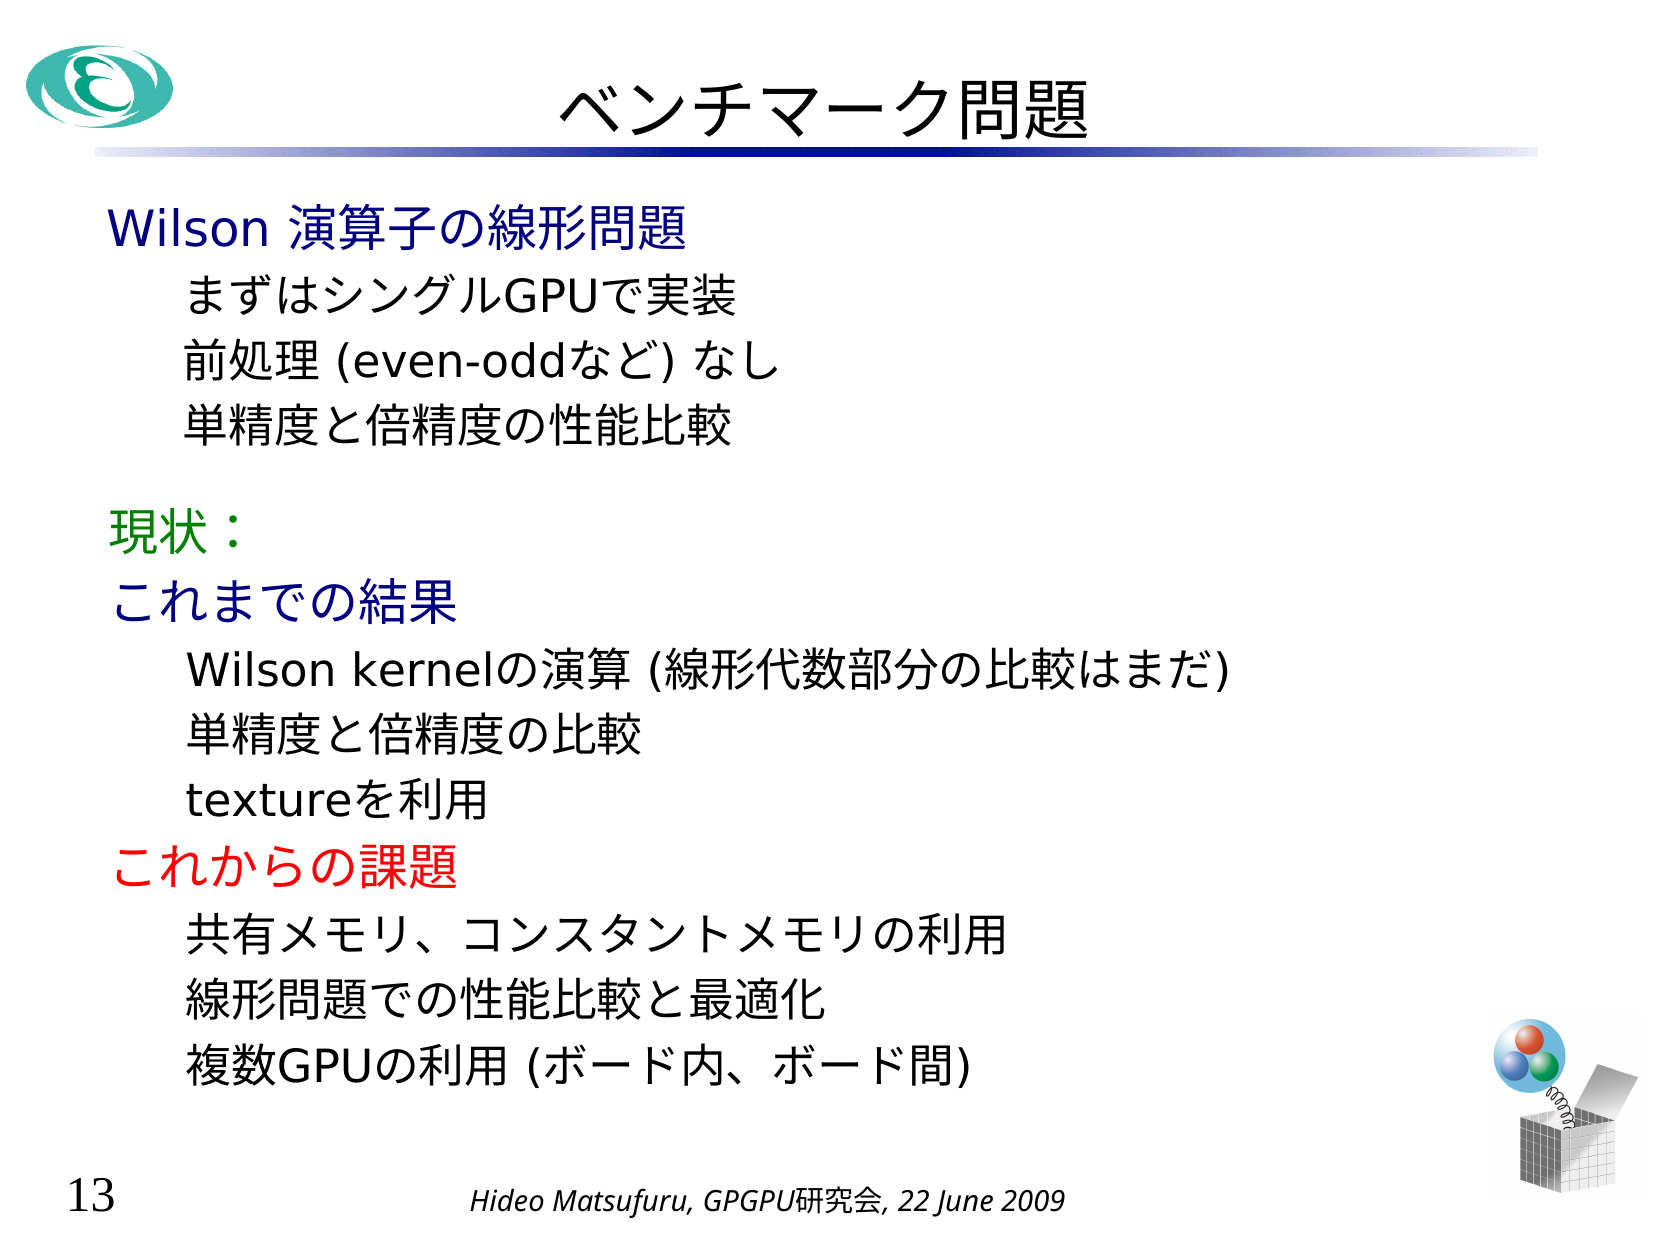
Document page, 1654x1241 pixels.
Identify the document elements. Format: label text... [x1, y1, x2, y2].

title ベンチマーク問題 [198, 58, 1447, 165]
picture [20, 37, 179, 136]
picture [1447, 147, 1538, 157]
list Wilson 演算子の線形問題 まずはシングルGPUで実装 前処理 (even-oddなど) なし 単精度と倍精度の性能比較 [88, 199, 1541, 454]
picture [95, 147, 198, 157]
picture [1488, 1012, 1644, 1200]
list 現状： これまでの結果 Wilson kernelの演算 (線形代数部分の比較はまだ) 単精度と倍精度の比較 textureを利用 これからの課題 共有メモリ、コンスタントメモリの利用 線形問題での性能比較と最適化 複数GPUの利用 (ボード内、ボード間) [90, 503, 1543, 1093]
